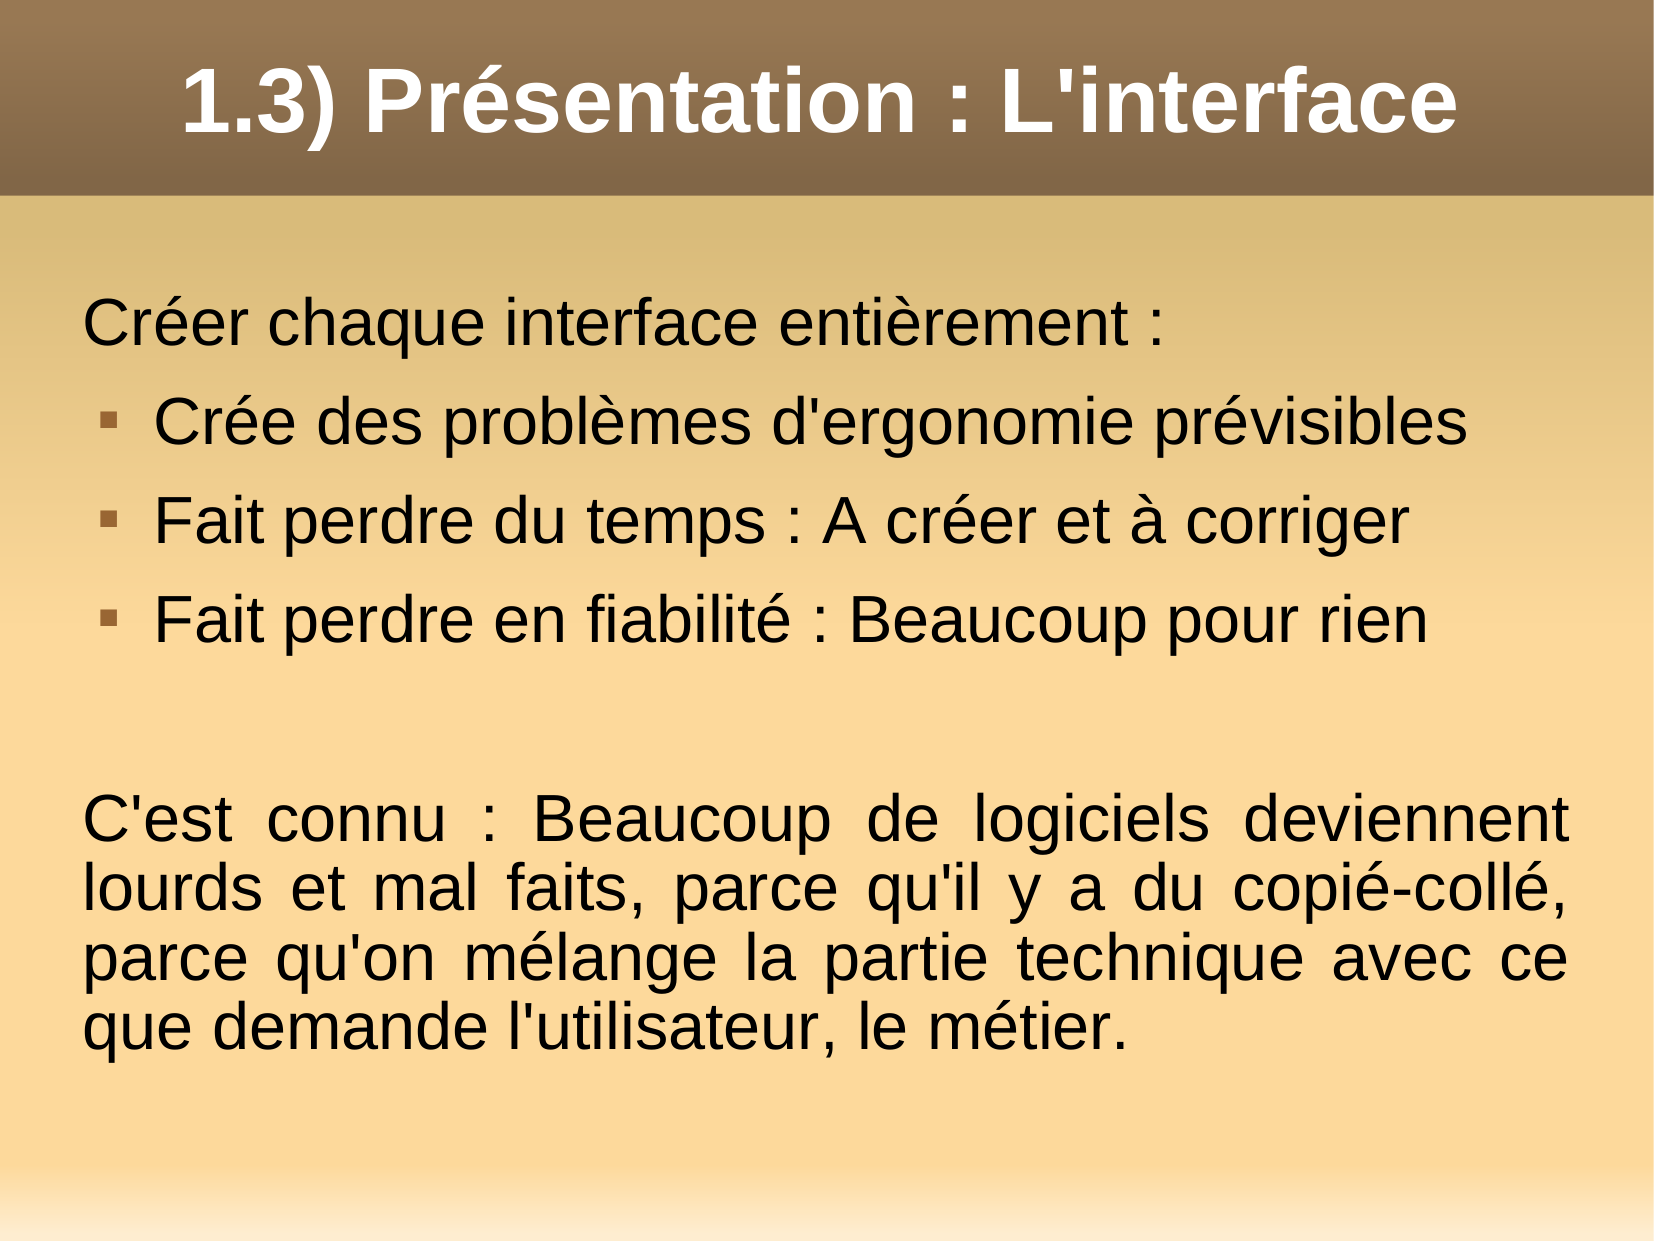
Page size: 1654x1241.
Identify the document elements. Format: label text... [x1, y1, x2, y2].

list Créer chaque interface entièrement : Crée des problèmes d'ergonomie prévisibles Fait perdre du temps : A créer et à corriger Fait perdre en fiabilité : Beaucoup pour rien C'est connu : Beaucoup de logiciels deviennent lourds et mal faits, parce qu'il y a du copié-collé, parce qu'on mélange la partie technique avec ce que demande l'utilisateur, le métier. [82, 290, 1571, 1094]
picture [0, 0, 1654, 1241]
title 1.3) Présentation : L'interface [76, 7, 1565, 200]
